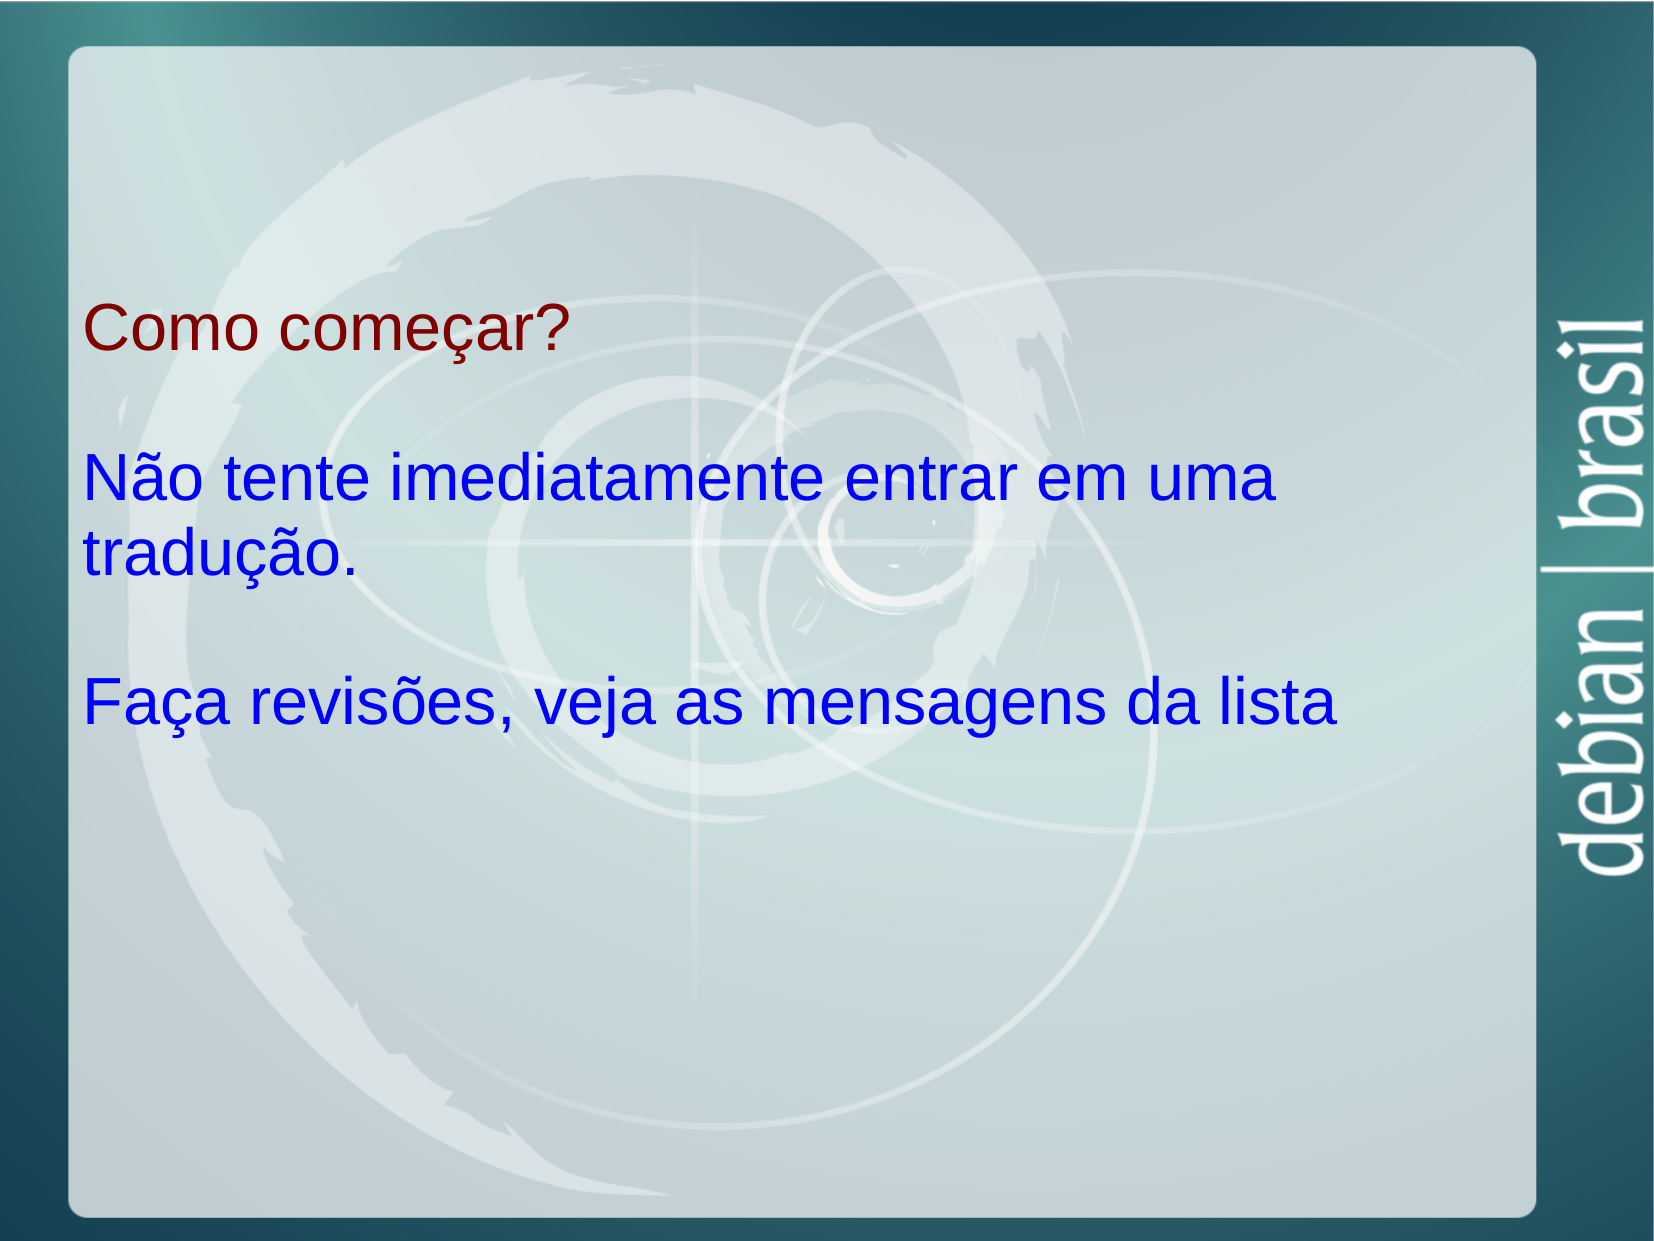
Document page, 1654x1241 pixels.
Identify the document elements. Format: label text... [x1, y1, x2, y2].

list Como começar? Não tente imediatamente entrar em uma tradução. Faça revisões, veja as mensagens da lista [82, 290, 1571, 1010]
picture [0, 0, 1654, 1241]
